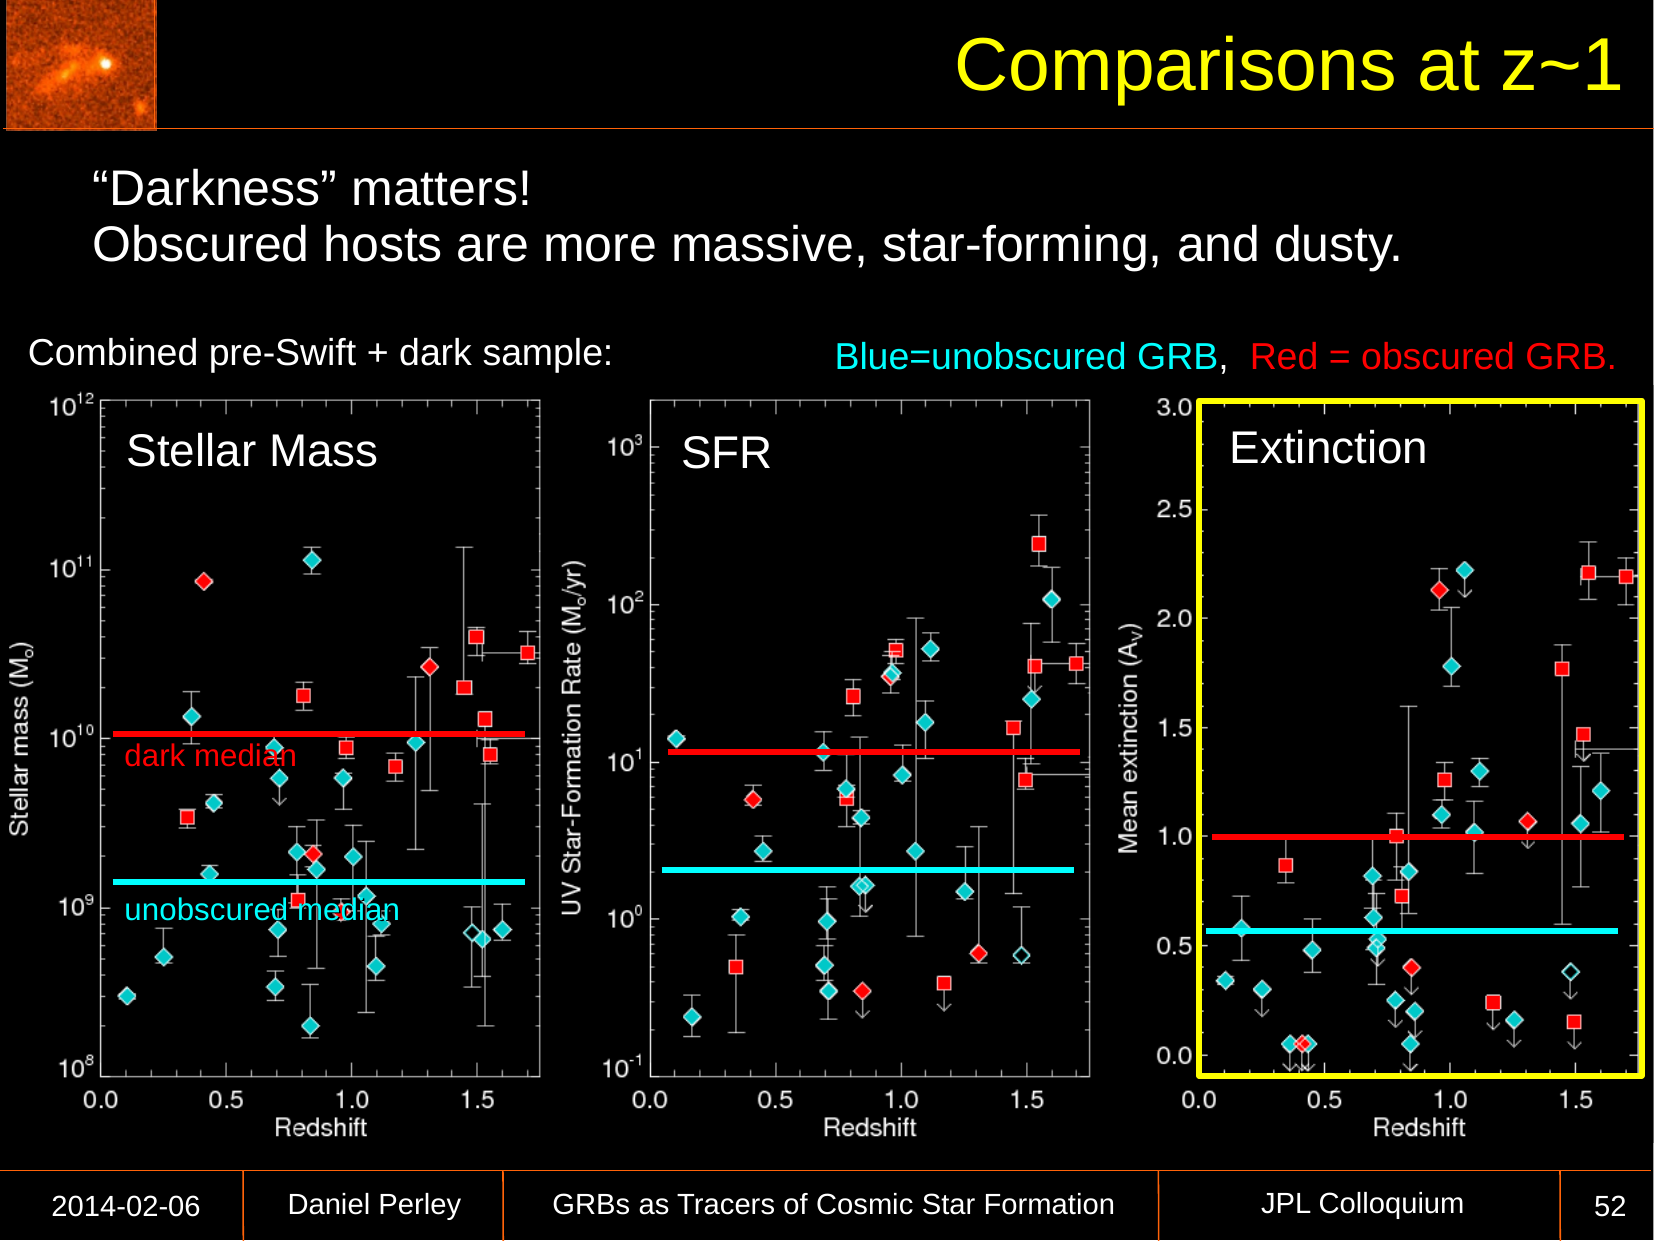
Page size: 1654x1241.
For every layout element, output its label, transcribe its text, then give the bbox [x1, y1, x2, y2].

text_box Stellar Mass [108, 414, 522, 487]
text_box “Darkness” matters! Obscured hosts are more massive, star-forming, and dusty. [75, 150, 1613, 283]
text_box Combined pre-Swift + dark sample: [10, 321, 723, 385]
text_box Extinction [1211, 411, 1625, 484]
picture [7, 0, 154, 128]
text_box dark median [106, 728, 338, 784]
text_box SFR [663, 417, 1076, 490]
text_box Blue=unobscured GRB, Red = obscured GRB. [726, 324, 1635, 393]
text_box unobscured median [106, 881, 451, 938]
title Comparisons at z~1 [187, 21, 1624, 108]
picture [0, 385, 1654, 1143]
